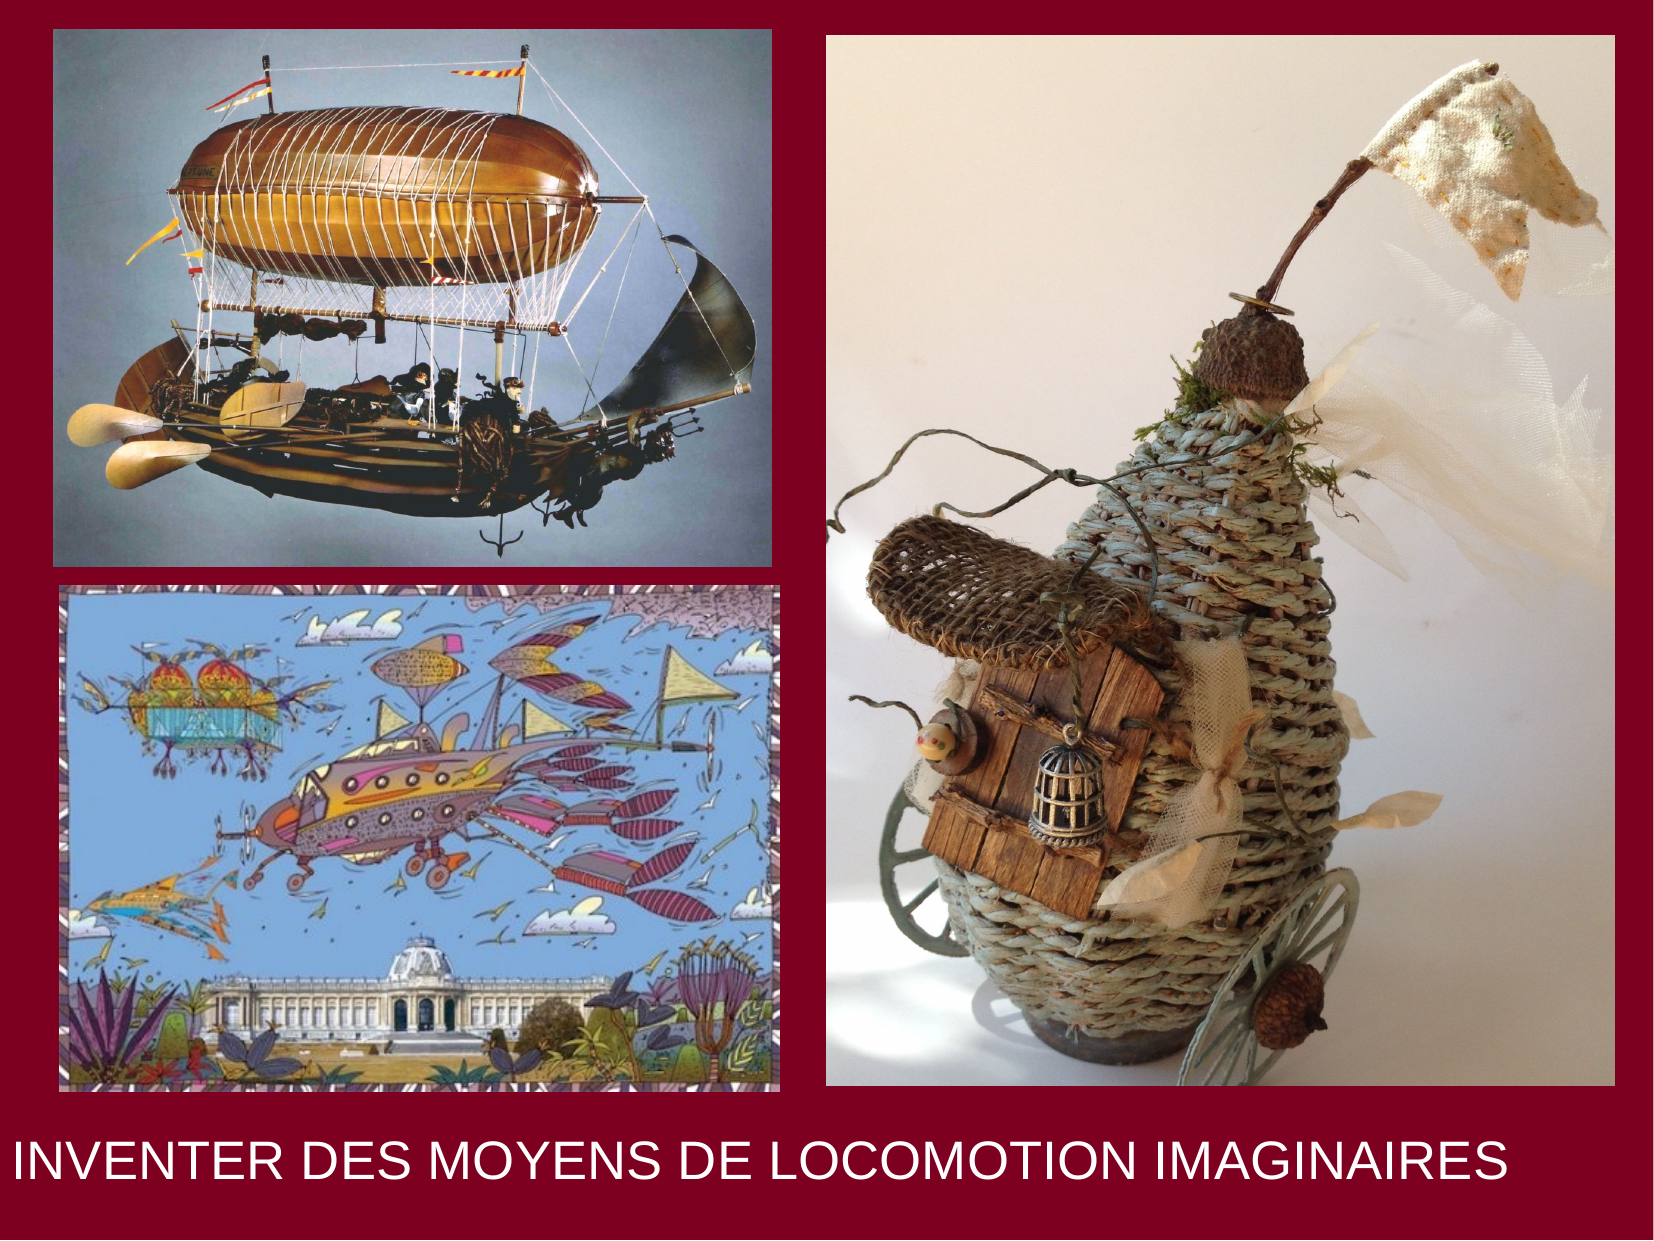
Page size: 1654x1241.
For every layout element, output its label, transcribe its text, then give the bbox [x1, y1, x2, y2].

title INVENTER DES MOYENS DE LOCOMOTION IMAGINAIRES [11, 1086, 1619, 1235]
picture [53, 29, 772, 567]
picture [59, 585, 780, 1092]
picture [826, 35, 1615, 1086]
